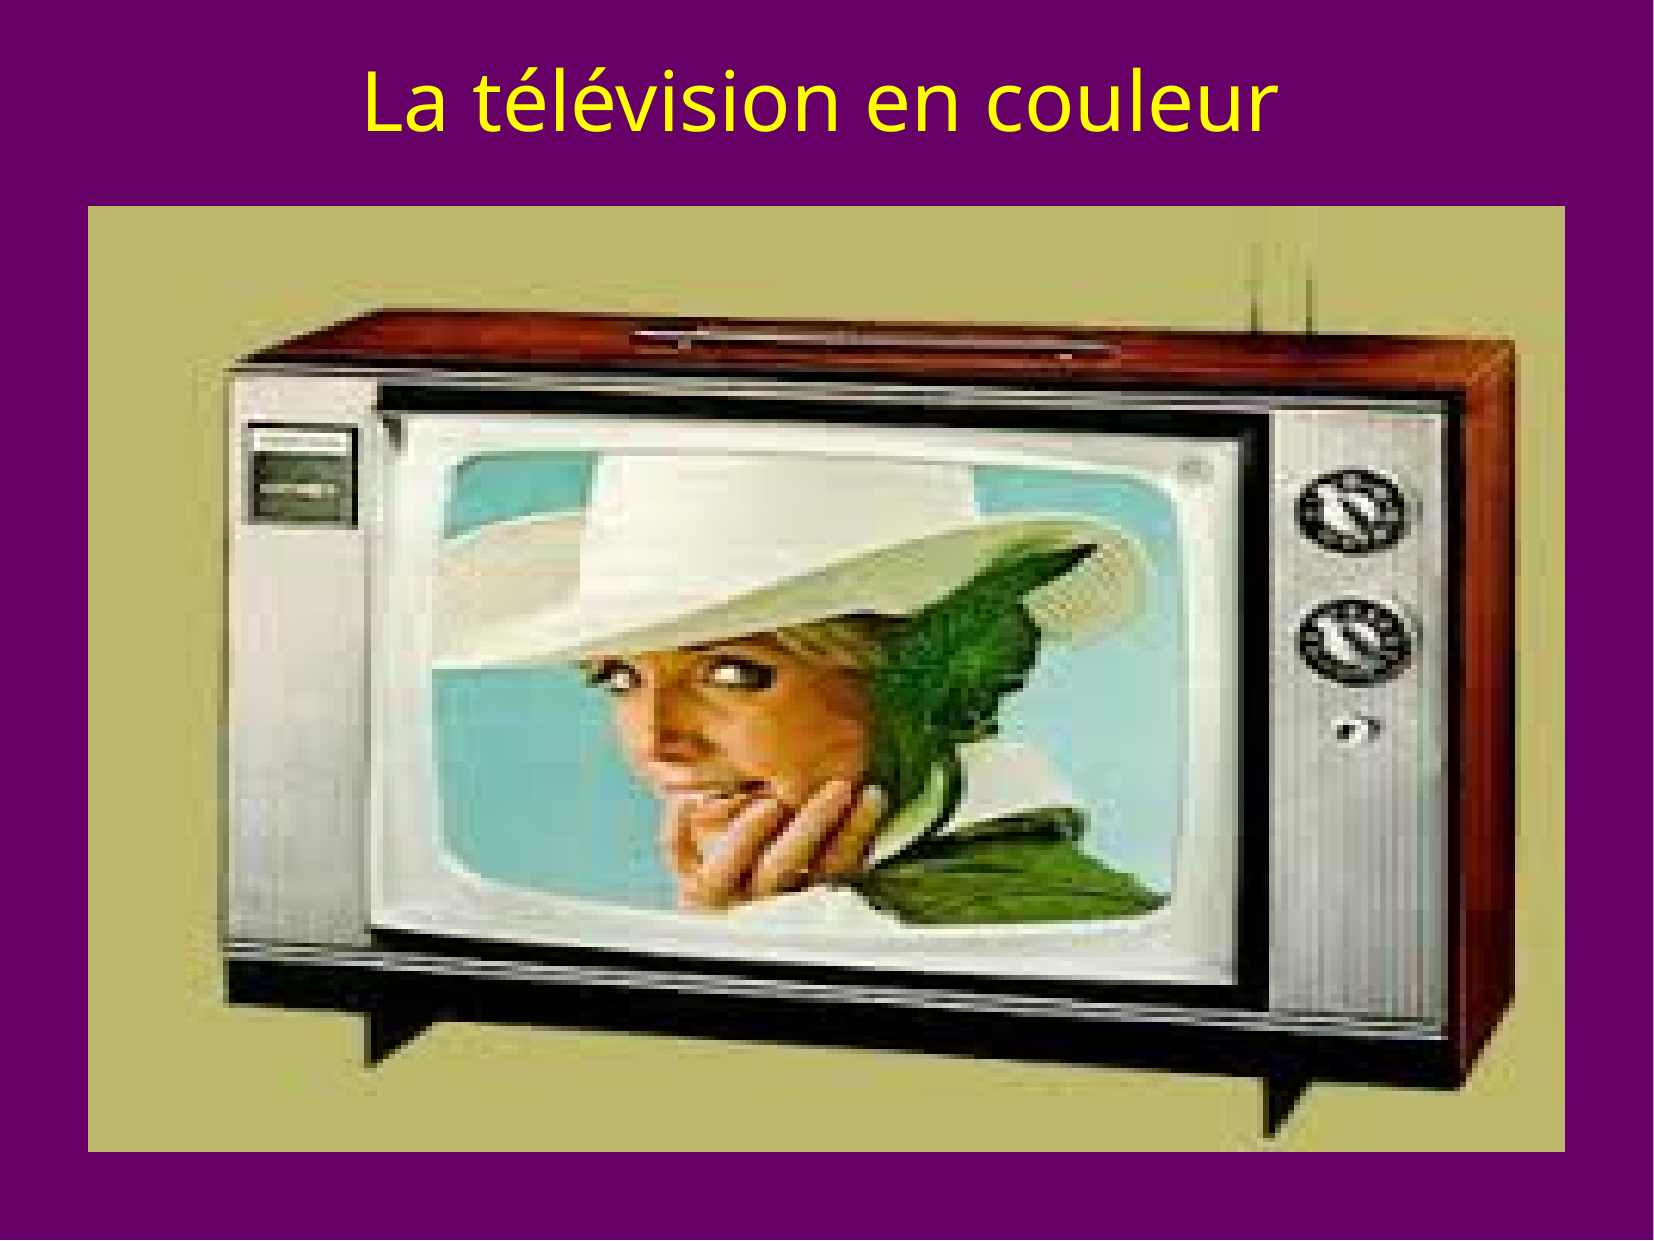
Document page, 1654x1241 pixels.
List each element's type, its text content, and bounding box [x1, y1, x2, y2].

title La télévision en couleur [76, 29, 1565, 168]
picture [88, 206, 1565, 1152]
